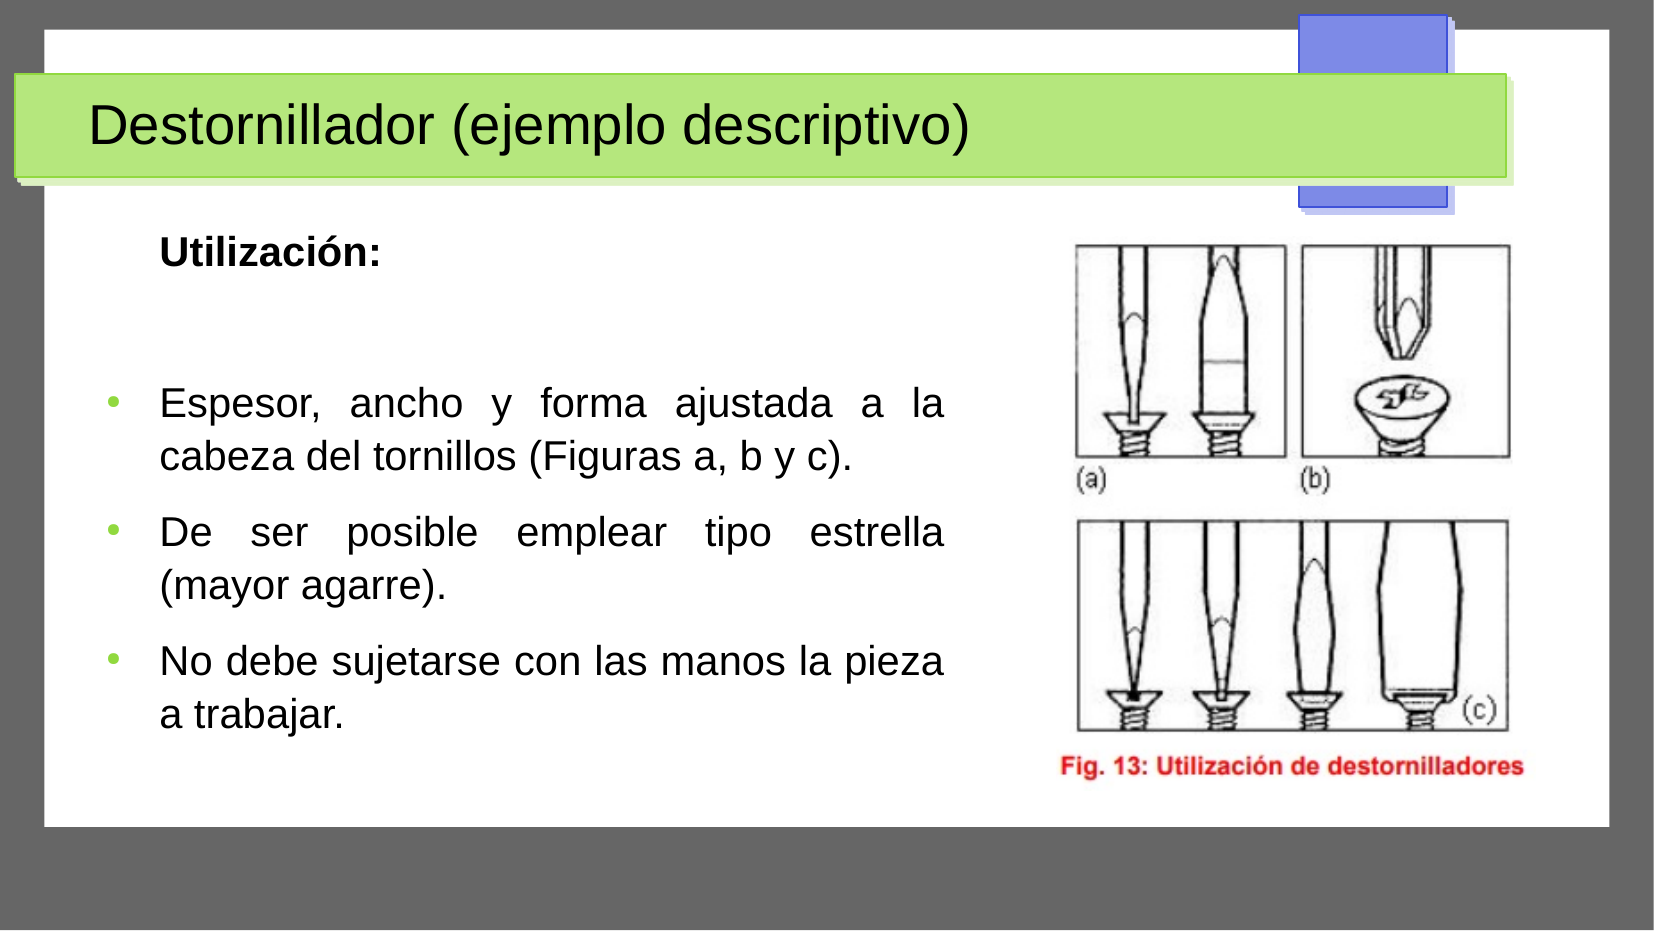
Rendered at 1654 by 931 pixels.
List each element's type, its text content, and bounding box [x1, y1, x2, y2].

title Destornillador (ejemplo descriptivo) [88, 73, 1506, 178]
list Utilización: Espesor, ancho y forma ajustada a la cabeza del tornillos (Figuras a, b y c). De ser posible emplear tipo estrella (mayor agarre). No debe sujetarse con las manos la pieza a trabajar. [88, 221, 945, 813]
picture [1056, 236, 1536, 791]
